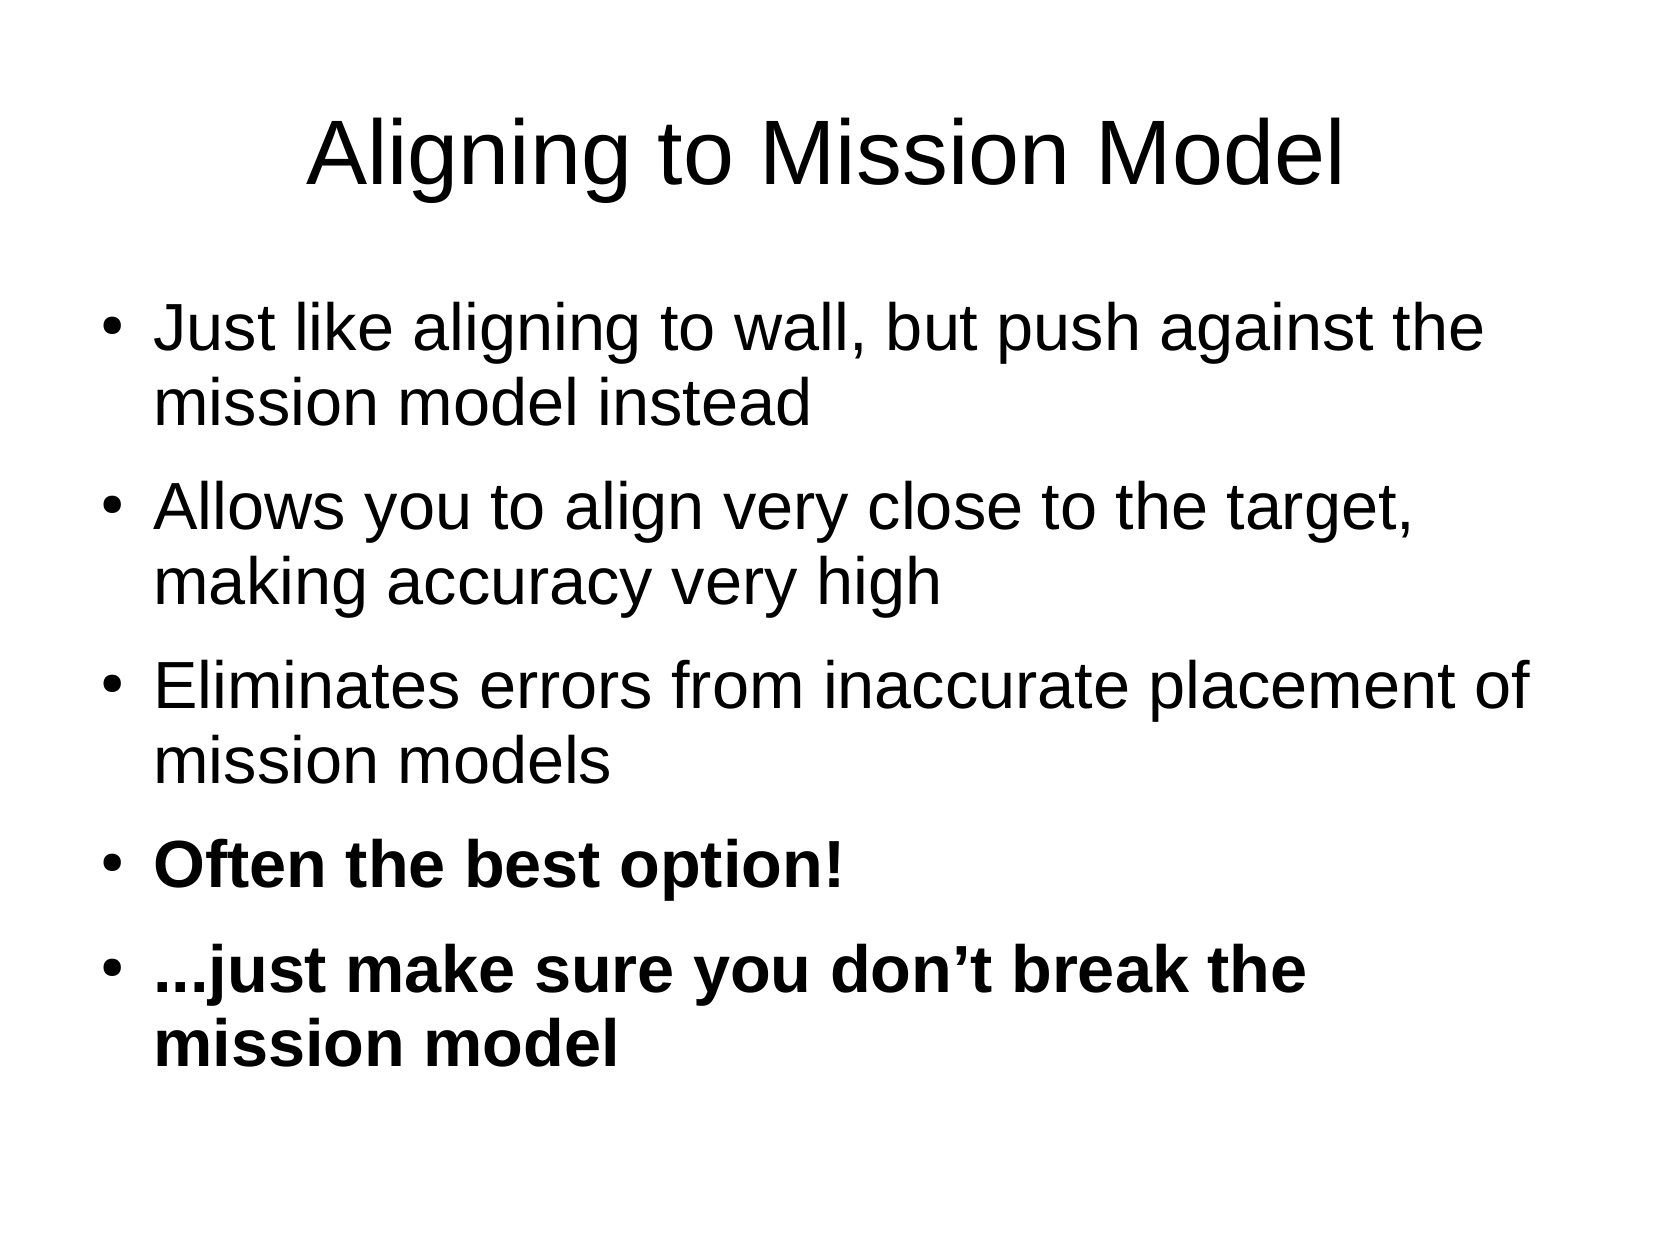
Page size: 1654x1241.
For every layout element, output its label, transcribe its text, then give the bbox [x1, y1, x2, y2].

list Just like aligning to wall, but push against the mission model instead Allows you to align very close to the target, making accuracy very high Eliminates errors from inaccurate placement of mission models Often the best option! ...just make sure you don’t break the mission model [82, 290, 1571, 1111]
title Aligning to Mission Model [82, 49, 1571, 257]
